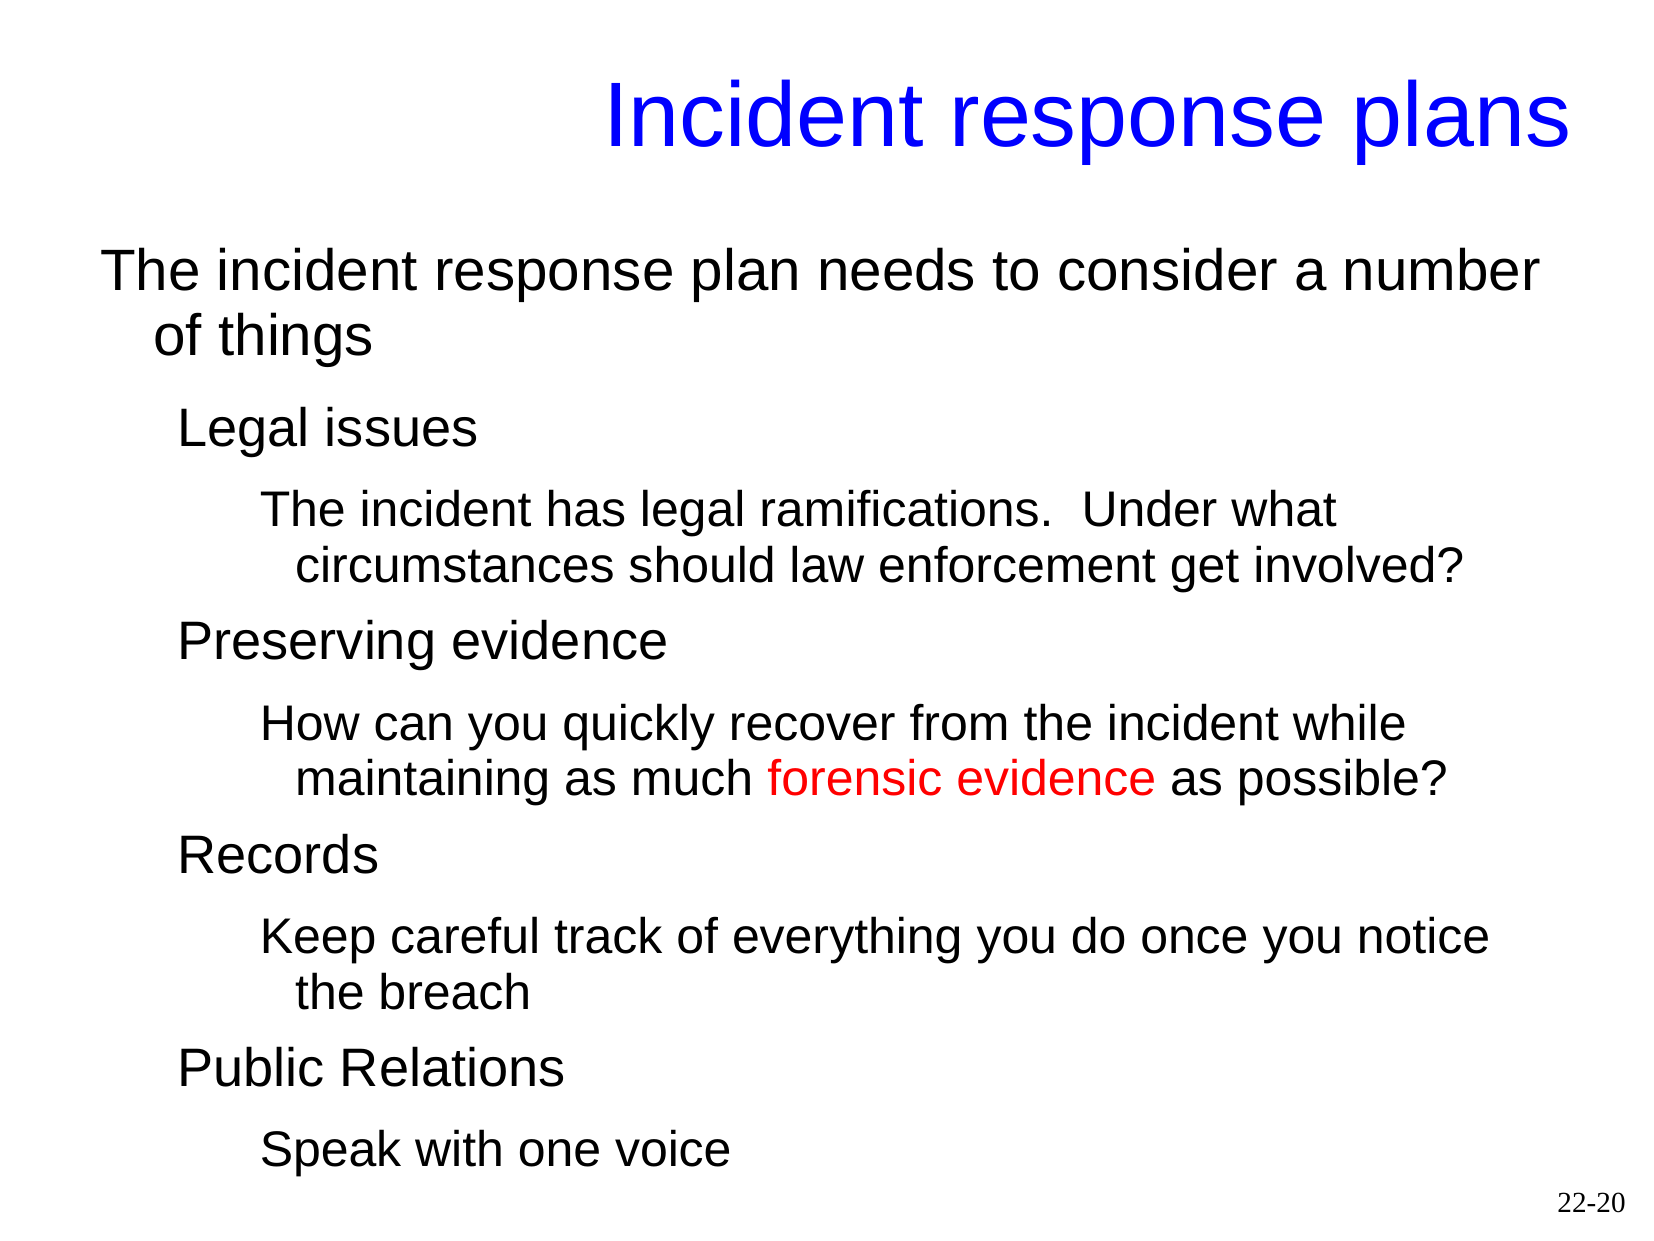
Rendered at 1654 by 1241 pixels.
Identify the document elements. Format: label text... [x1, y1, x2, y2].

list The incident response plan needs to consider a number of things Legal issues The incident has legal ramifications. Under what circumstances should law enforcement get involved? Preserving evidence How can you quickly recover from the incident while maintaining as much forensic evidence as possible? Records Keep careful track of everything you do once you notice the breach Public Relations Speak with one voice [82, 237, 1571, 1178]
title Incident response plans [84, 18, 1573, 211]
